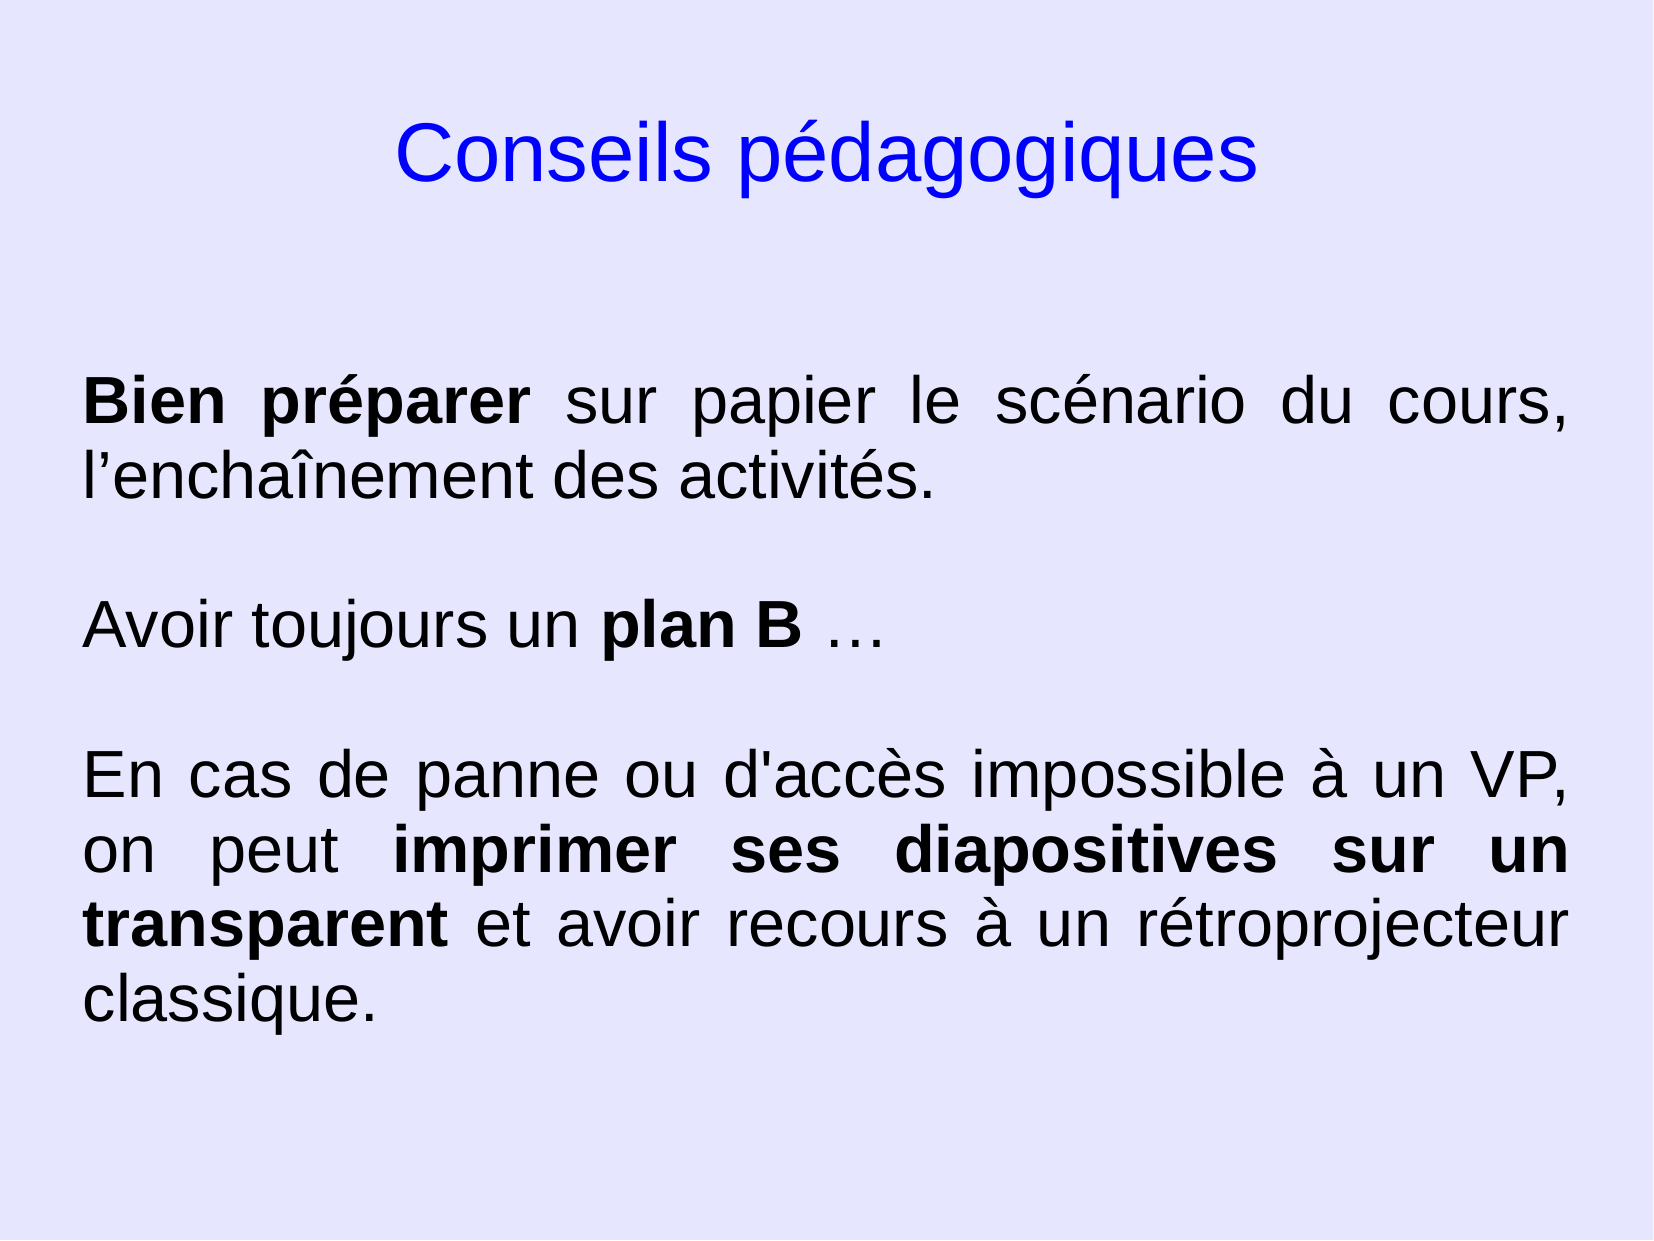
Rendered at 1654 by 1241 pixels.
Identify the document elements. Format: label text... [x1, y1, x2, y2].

title Conseils pédagogiques [82, 56, 1571, 250]
subtitle Bien préparer sur papier le scénario du cours, l’enchaînement des activités. Avoir toujours un plan B … En cas de panne ou d'accès impossible à un VP, on peut imprimer ses diapositives sur un transparent et avoir recours à un rétroprojecteur classique. [82, 297, 1571, 1102]
